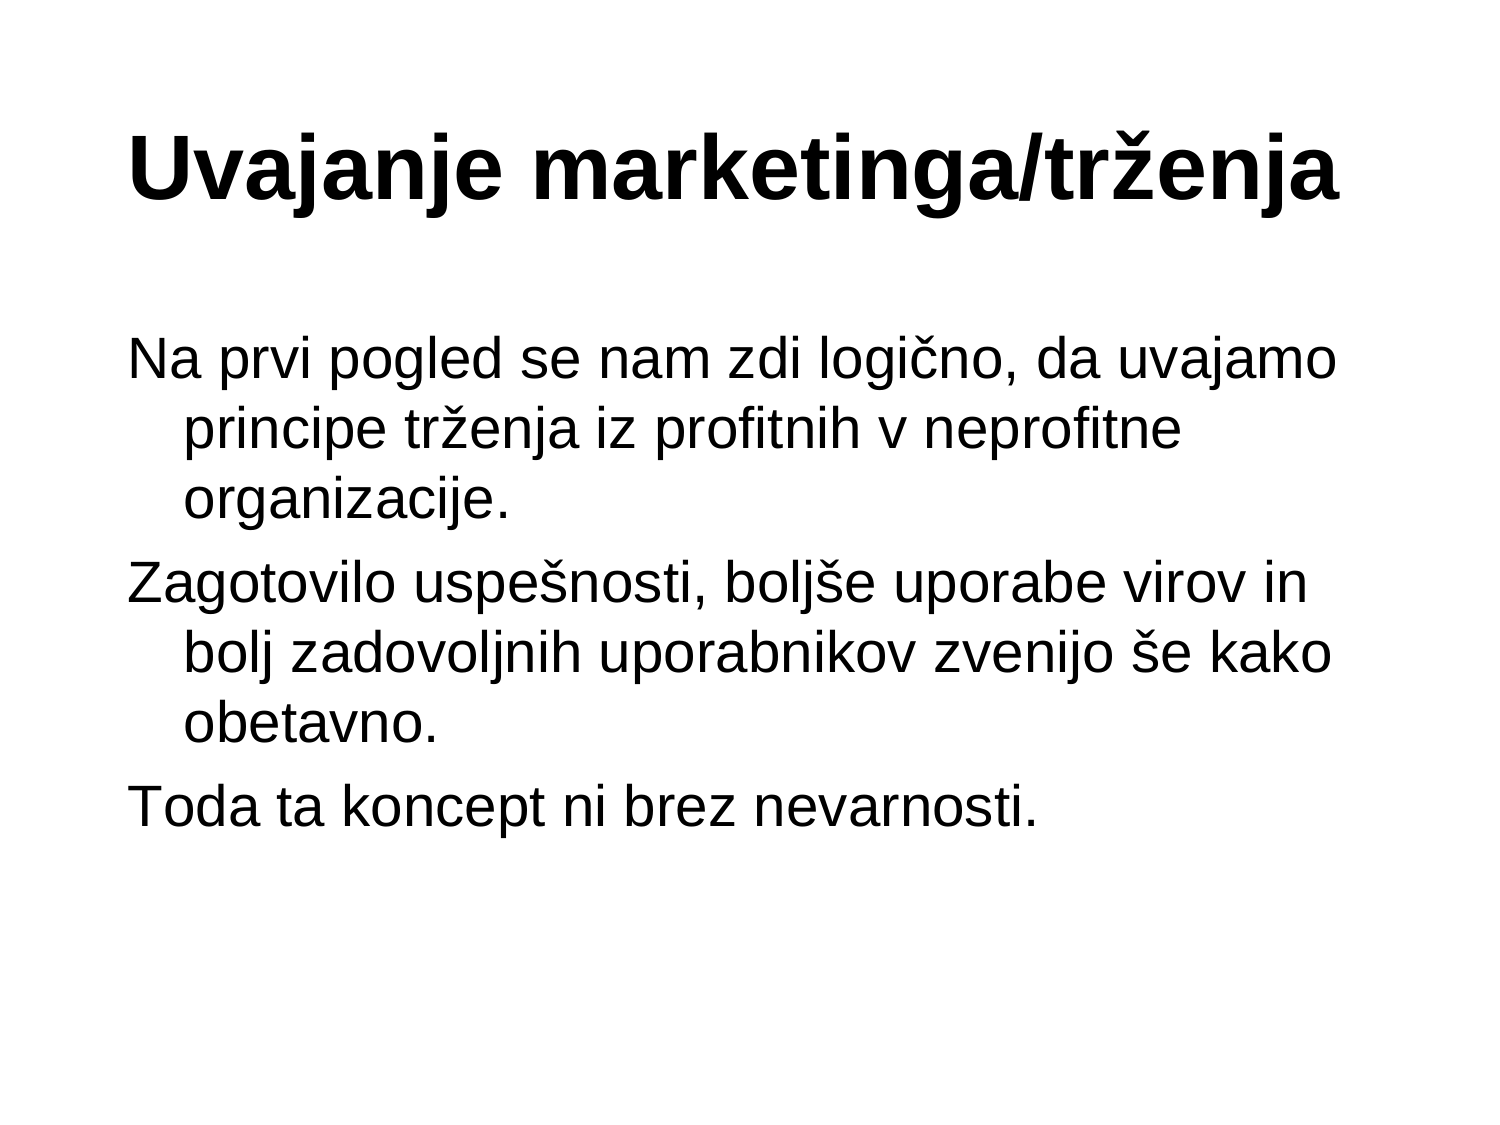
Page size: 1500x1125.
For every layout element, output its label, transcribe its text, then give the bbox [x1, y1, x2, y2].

title Uvajanje marketinga/trženja [112, 37, 1388, 225]
list Na prvi pogled se nam zdi logično, da uvajamo principe trženja iz profitnih v neprofitne organizacije. Zagotovilo uspešnosti, boljše uporabe virov in bolj zadovoljnih uporabnikov zvenijo še kako obetavno. Toda ta koncept ni brez nevarnosti. [112, 312, 1388, 988]
